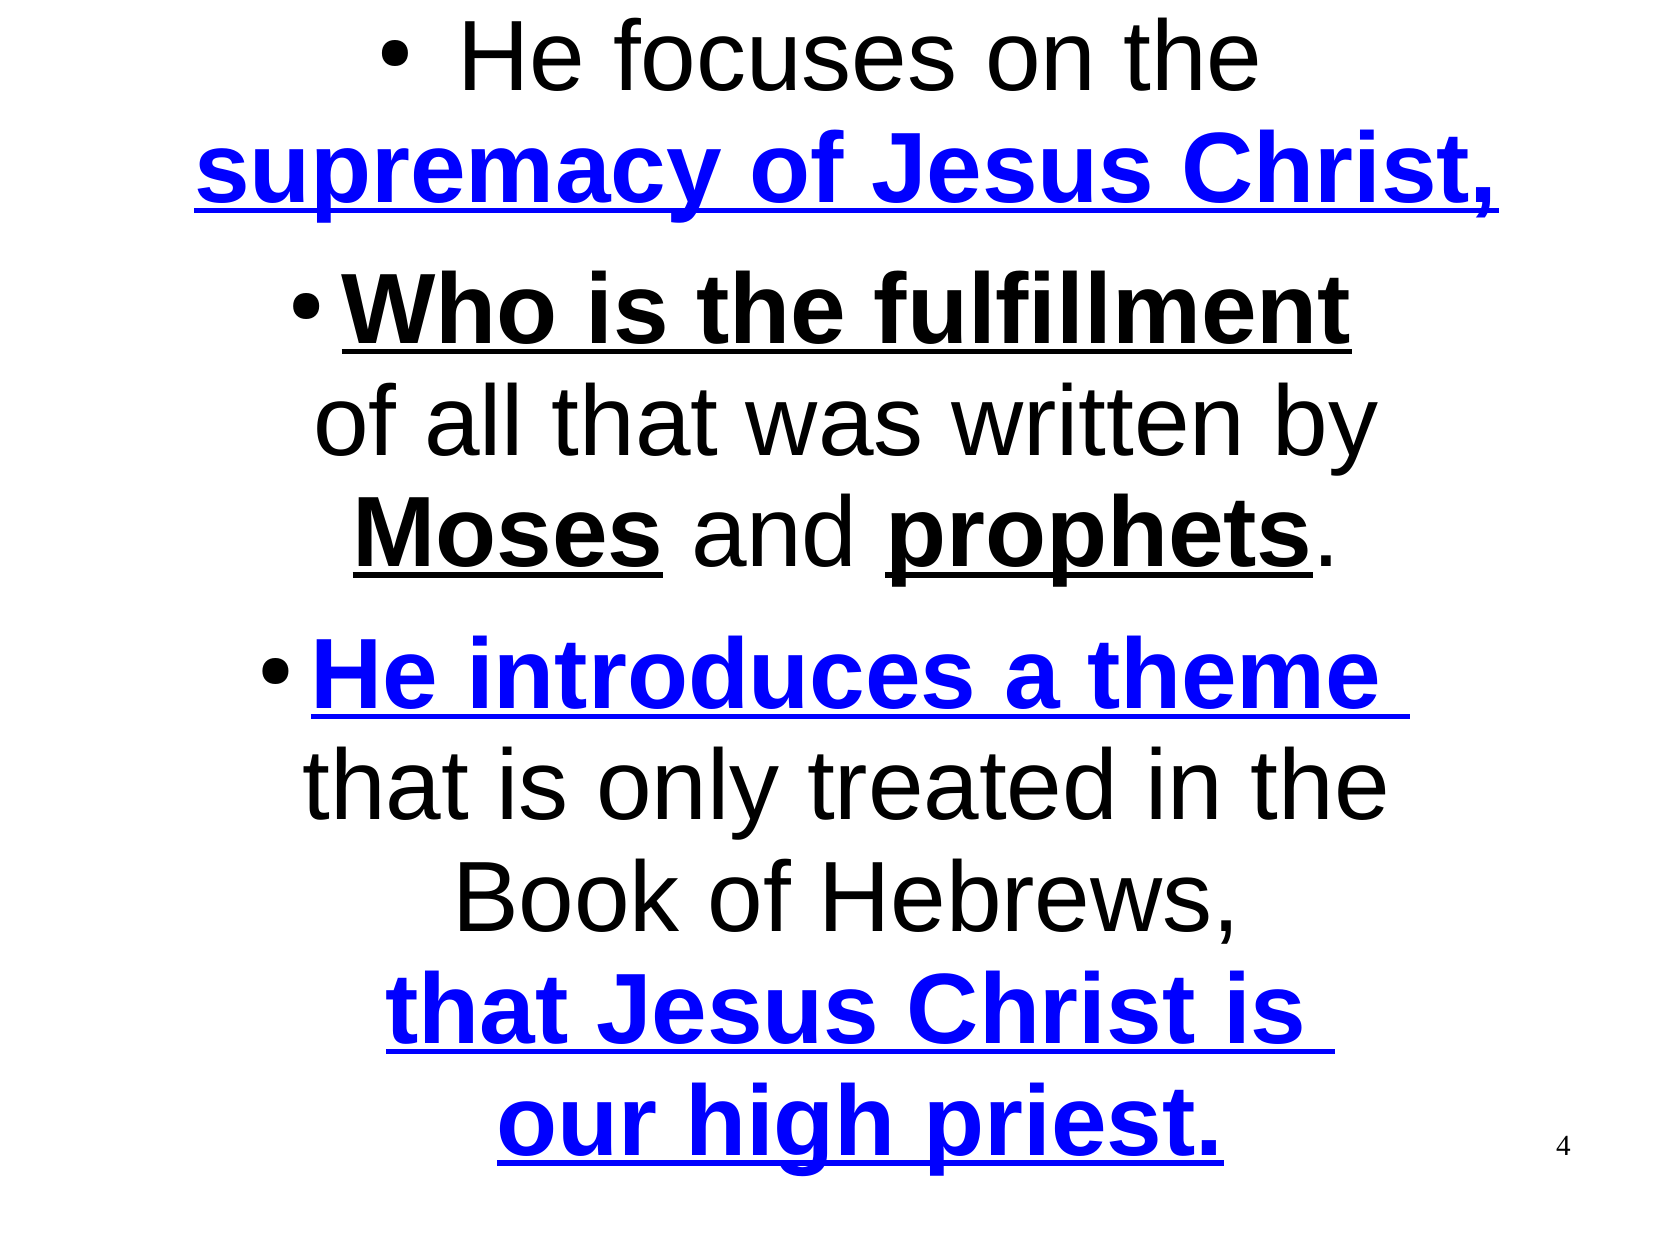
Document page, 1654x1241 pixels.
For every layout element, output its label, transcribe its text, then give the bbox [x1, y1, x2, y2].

list He focuses on the supremacy of Jesus Christ, Who is the fulfillment of all that was written by Moses and prophets. He introduces a theme that is only treated in the Book of Hebrews, that Jesus Christ is our high priest. [0, 0, 1651, 1238]
